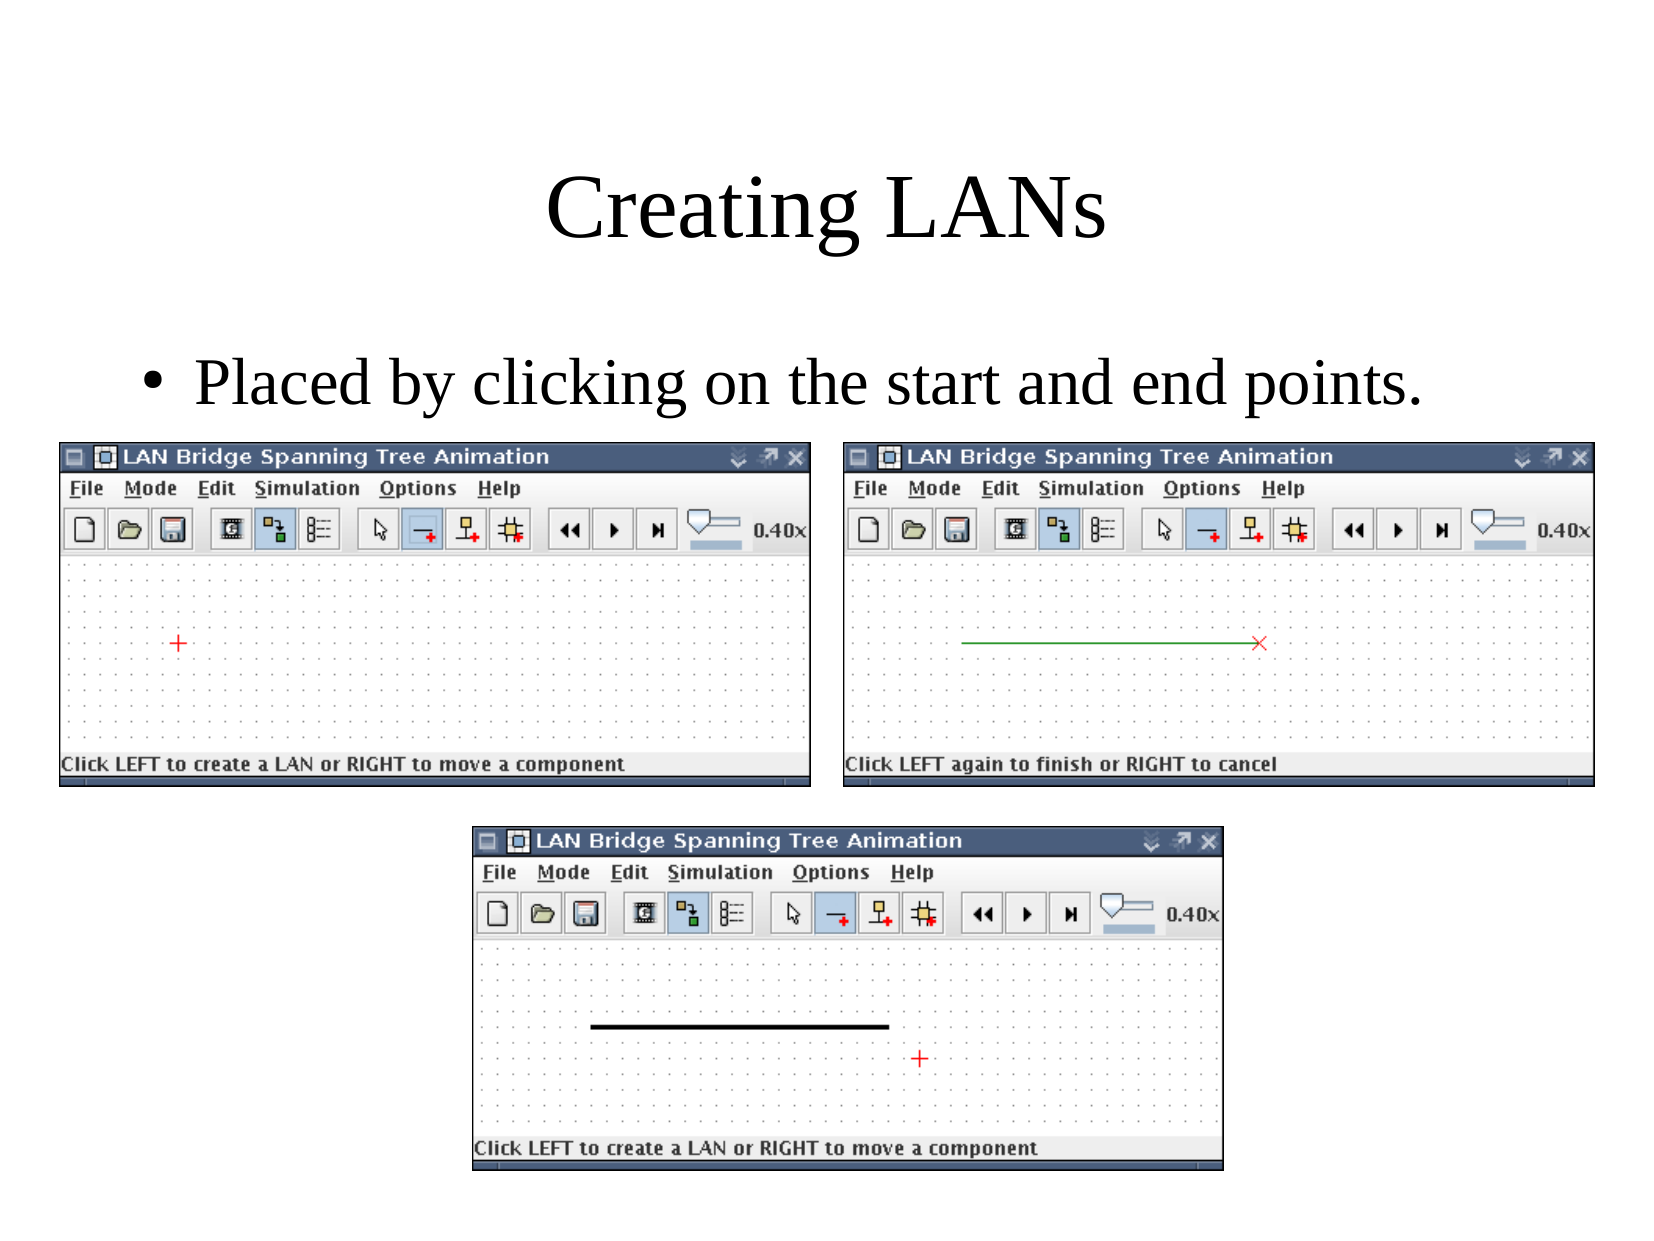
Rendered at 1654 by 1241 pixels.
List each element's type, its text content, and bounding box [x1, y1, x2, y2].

picture [59, 442, 811, 787]
picture [472, 826, 1224, 1171]
picture [843, 442, 1595, 787]
title Creating LANs [121, 102, 1534, 311]
list Placed by clicking on the start and end points. [123, 344, 1536, 443]
